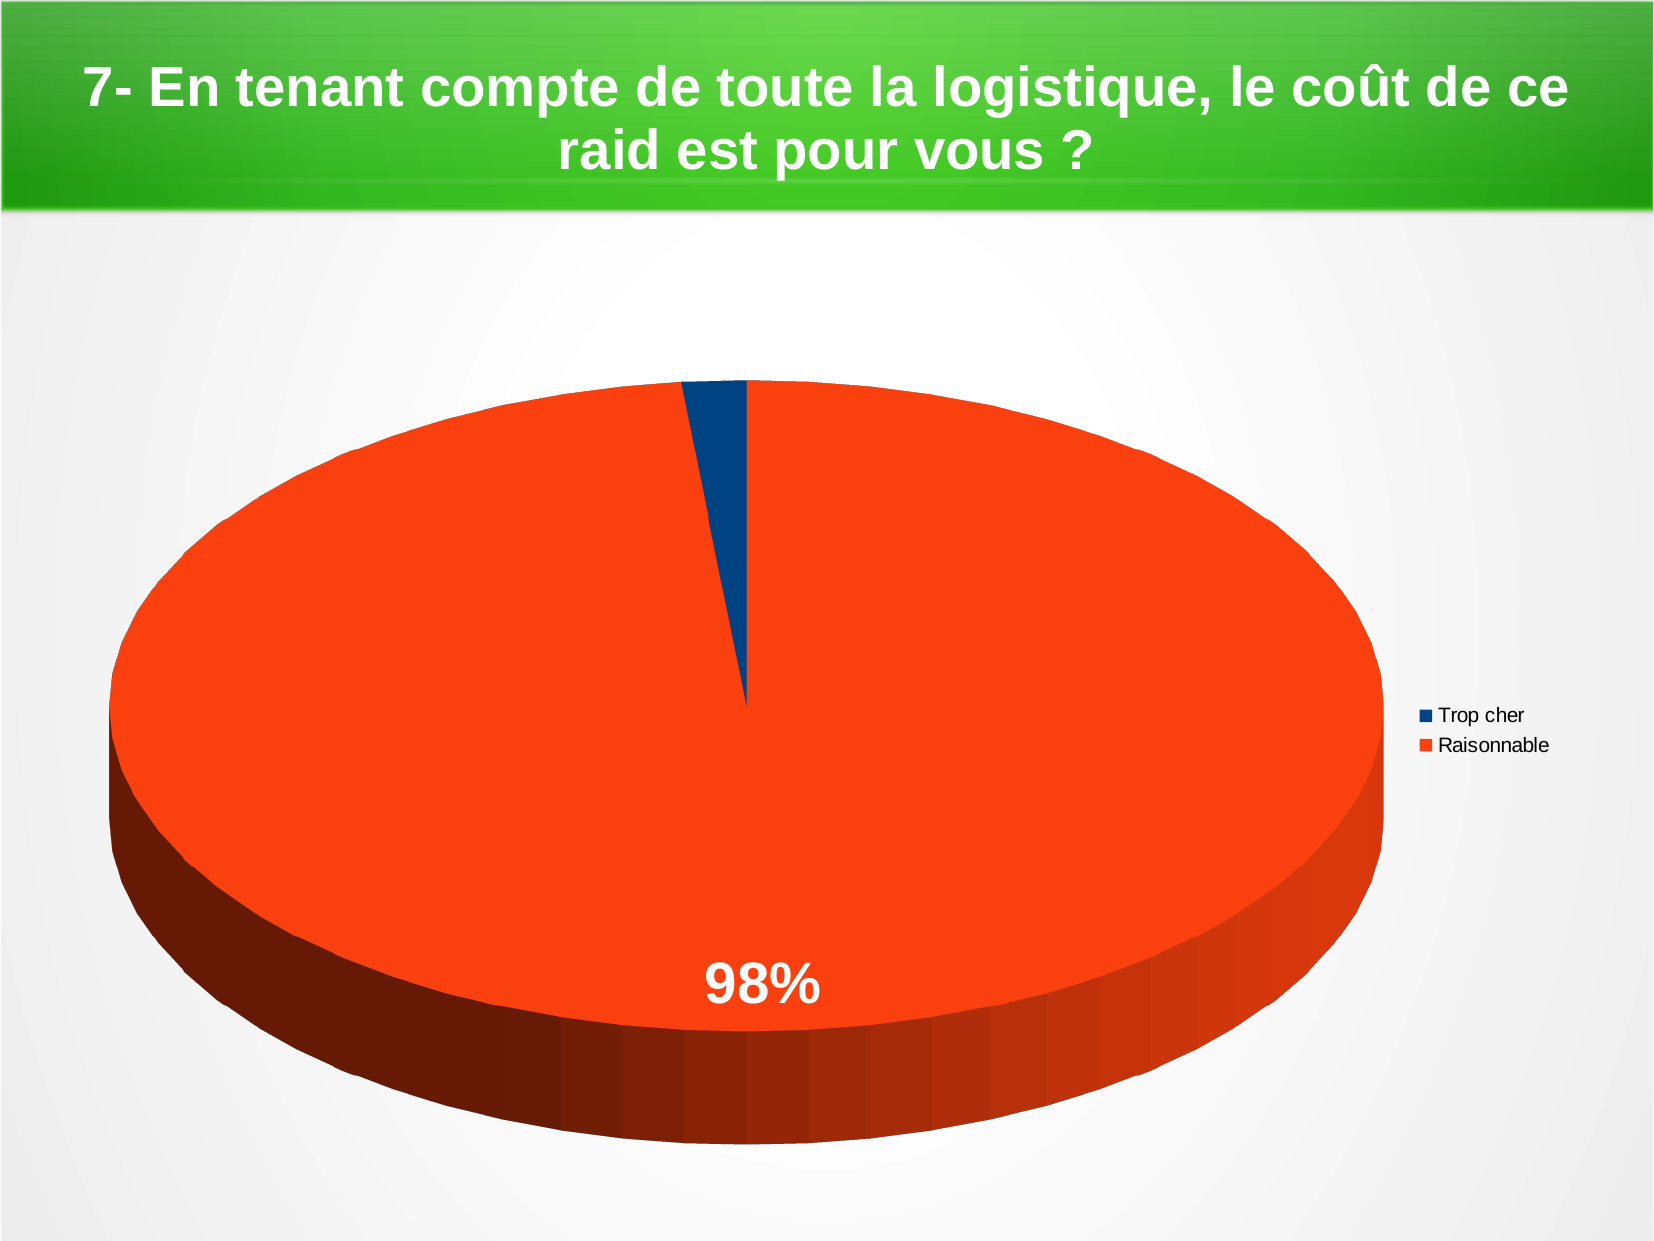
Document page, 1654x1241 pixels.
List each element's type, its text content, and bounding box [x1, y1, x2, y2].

title 7- En tenant compte de toute la logistique, le coût de ce raid est pour vous ? [82, 47, 1571, 189]
chart [80, 289, 1569, 1172]
picture [0, 0, 1654, 1241]
